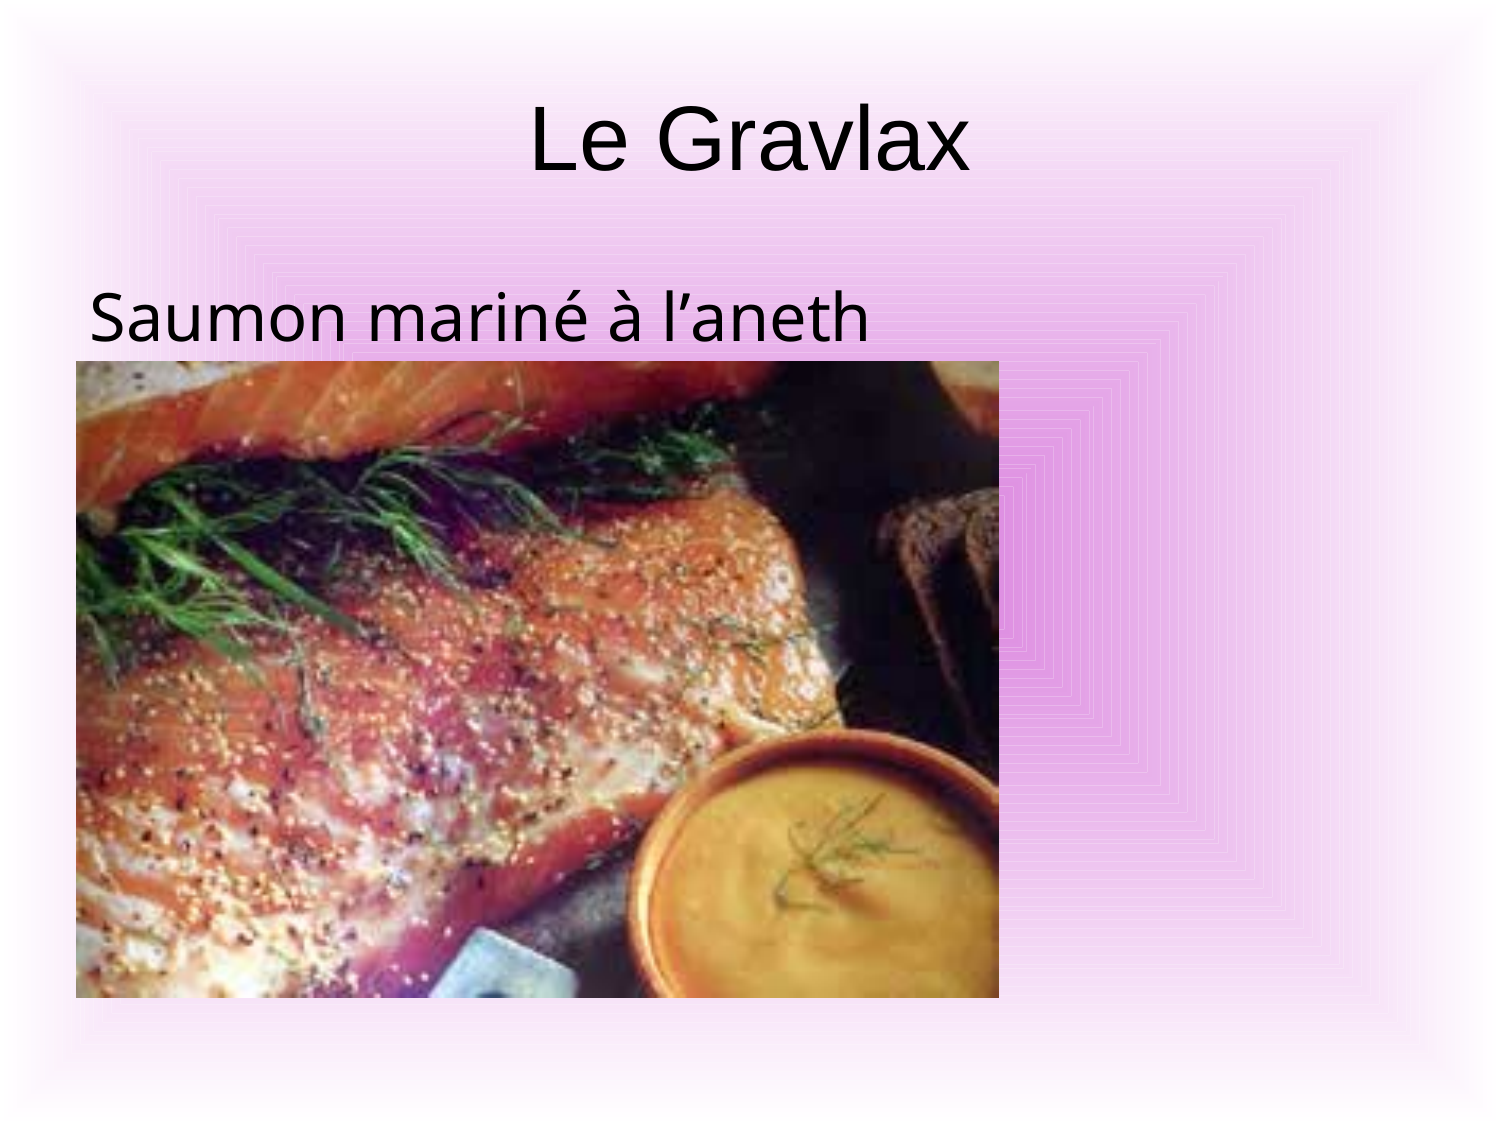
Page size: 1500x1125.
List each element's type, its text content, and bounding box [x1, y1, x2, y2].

title Le Gravlax [75, 45, 1426, 233]
picture [76, 361, 999, 998]
list Saumon mariné à l’aneth [75, 262, 1426, 1006]
